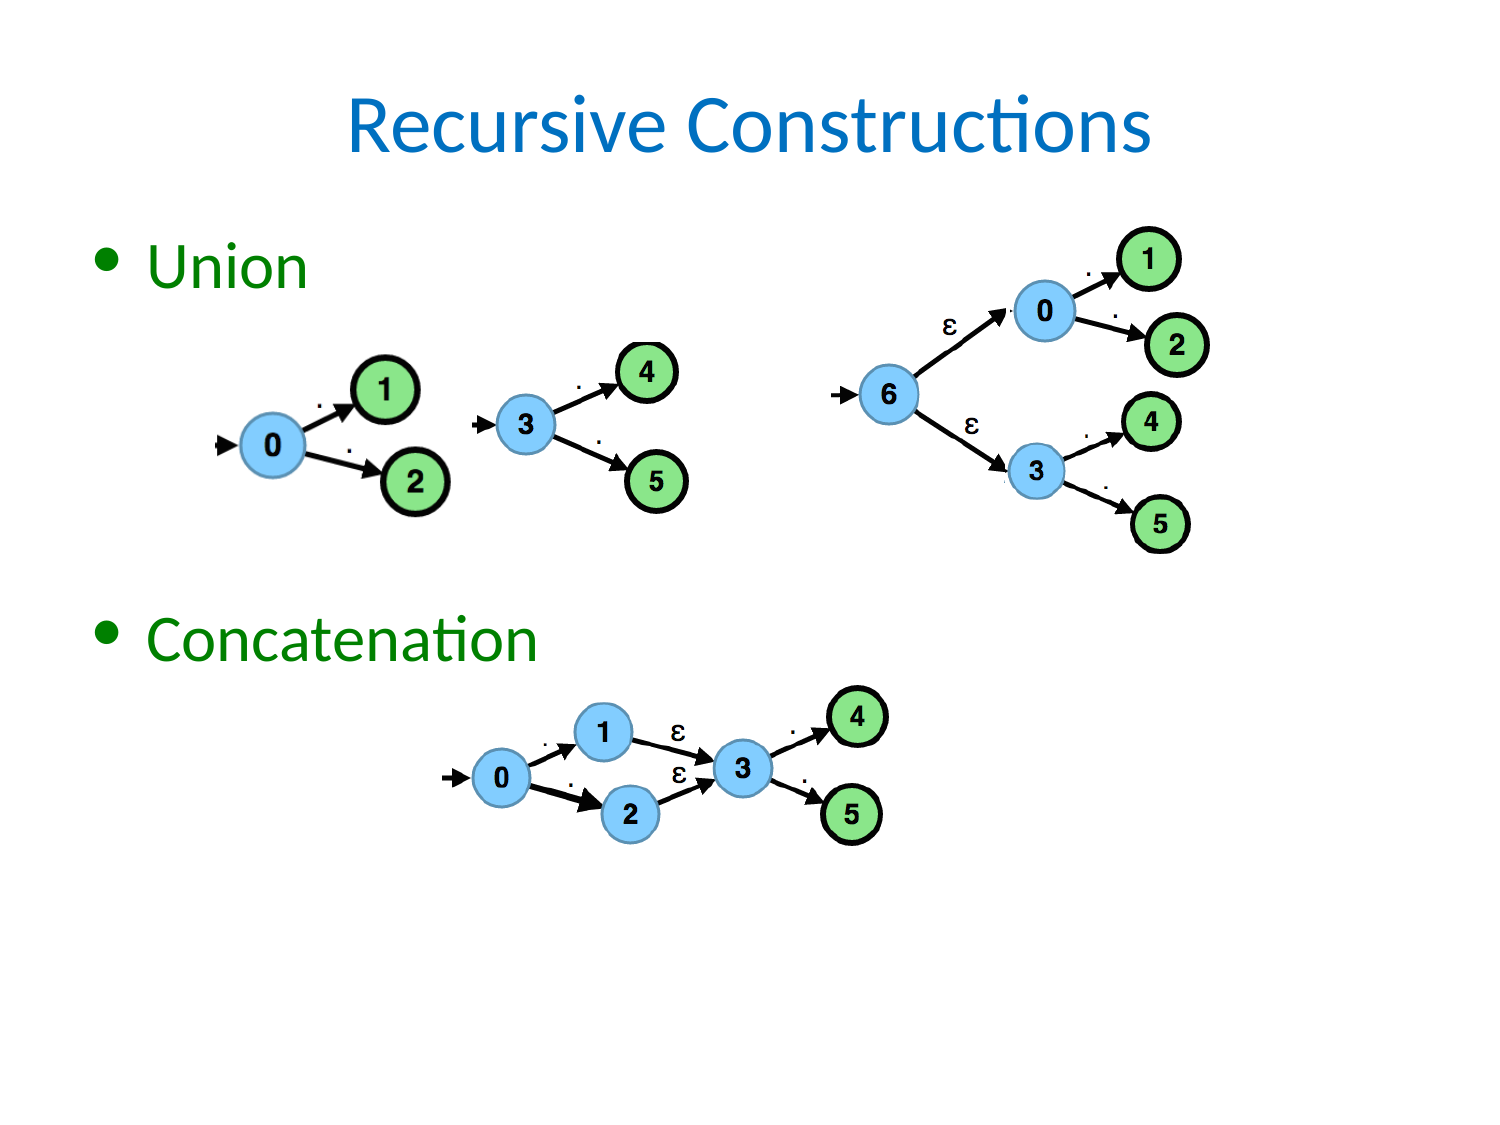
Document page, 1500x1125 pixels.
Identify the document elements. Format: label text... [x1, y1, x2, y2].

list Union Concatenation [75, 214, 1425, 978]
picture [472, 342, 692, 518]
picture [215, 348, 454, 529]
picture [442, 681, 900, 852]
picture [831, 306, 1194, 554]
title Recursive Constructions [75, 25, 1425, 213]
picture [1010, 212, 1216, 381]
